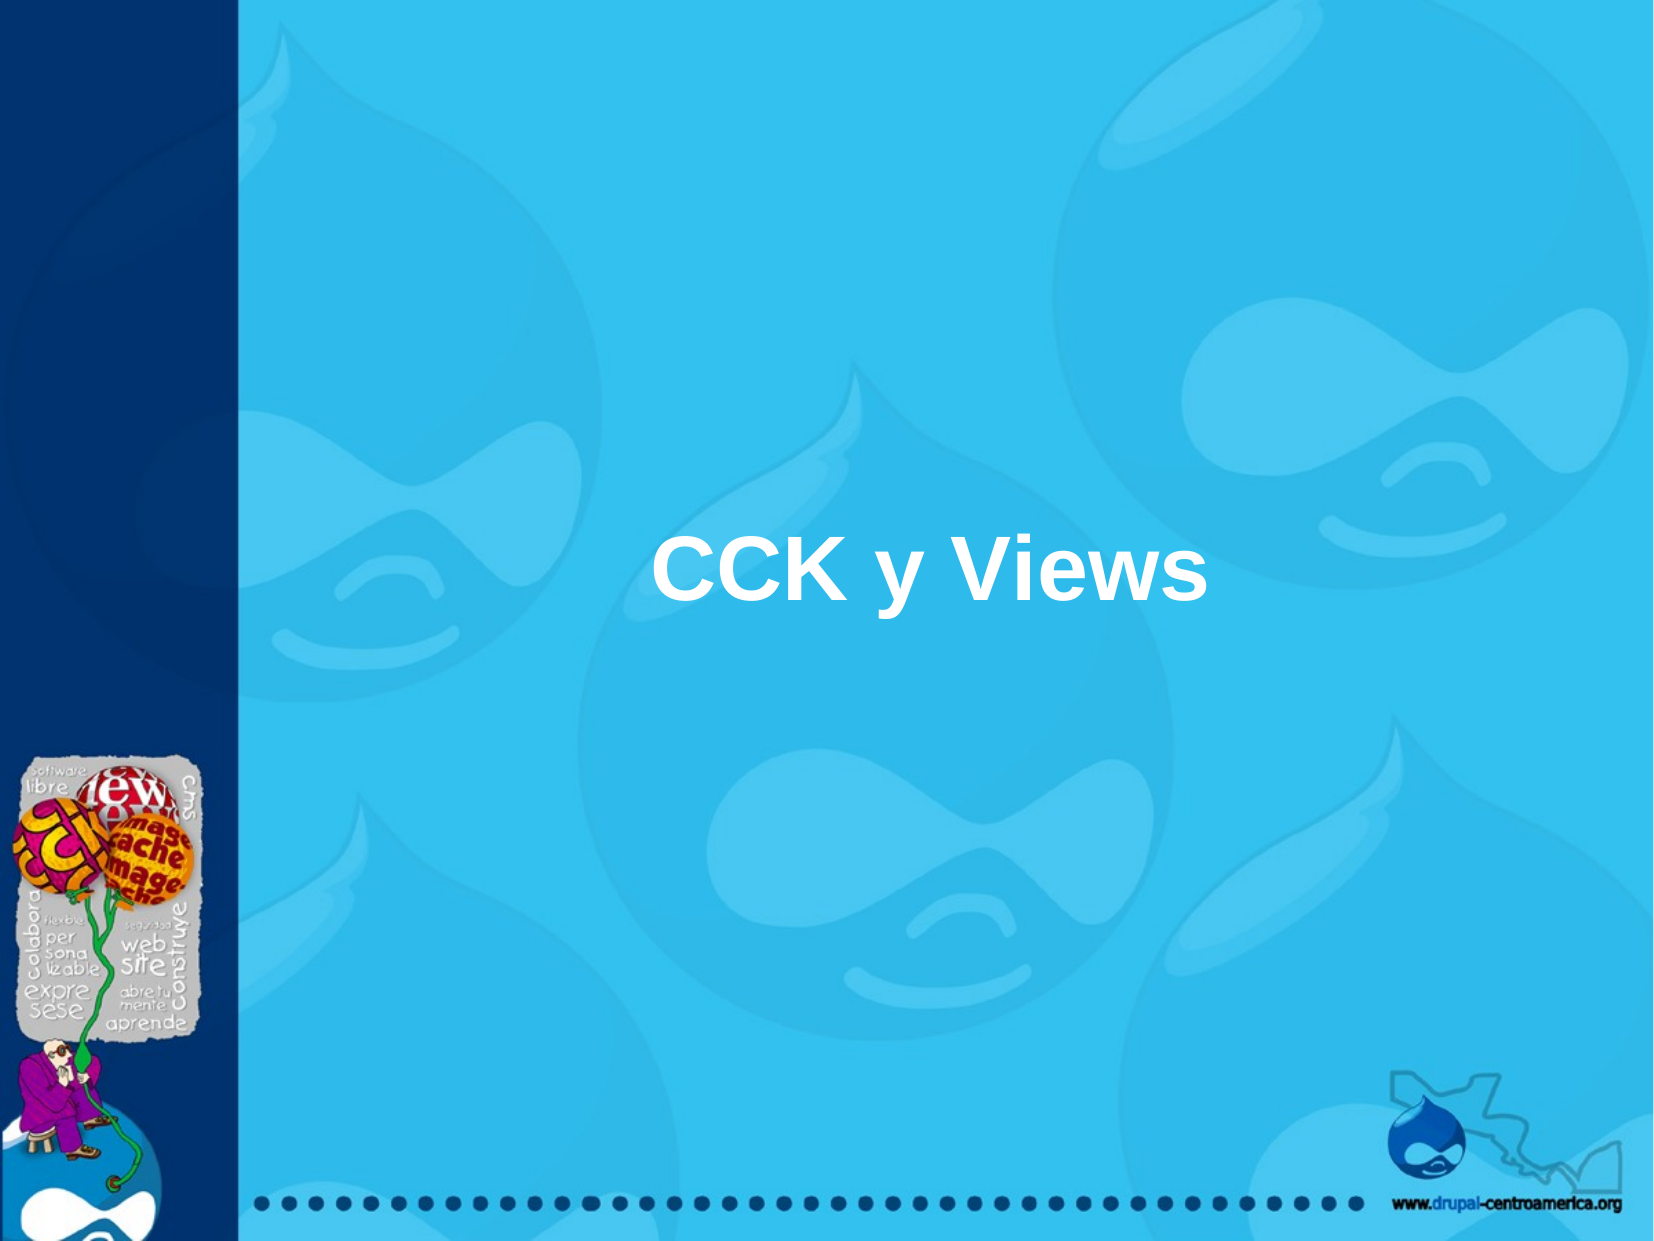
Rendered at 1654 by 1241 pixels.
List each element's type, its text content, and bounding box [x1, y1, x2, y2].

title CCK y Views [295, 472, 1567, 665]
picture [0, 0, 1654, 1241]
